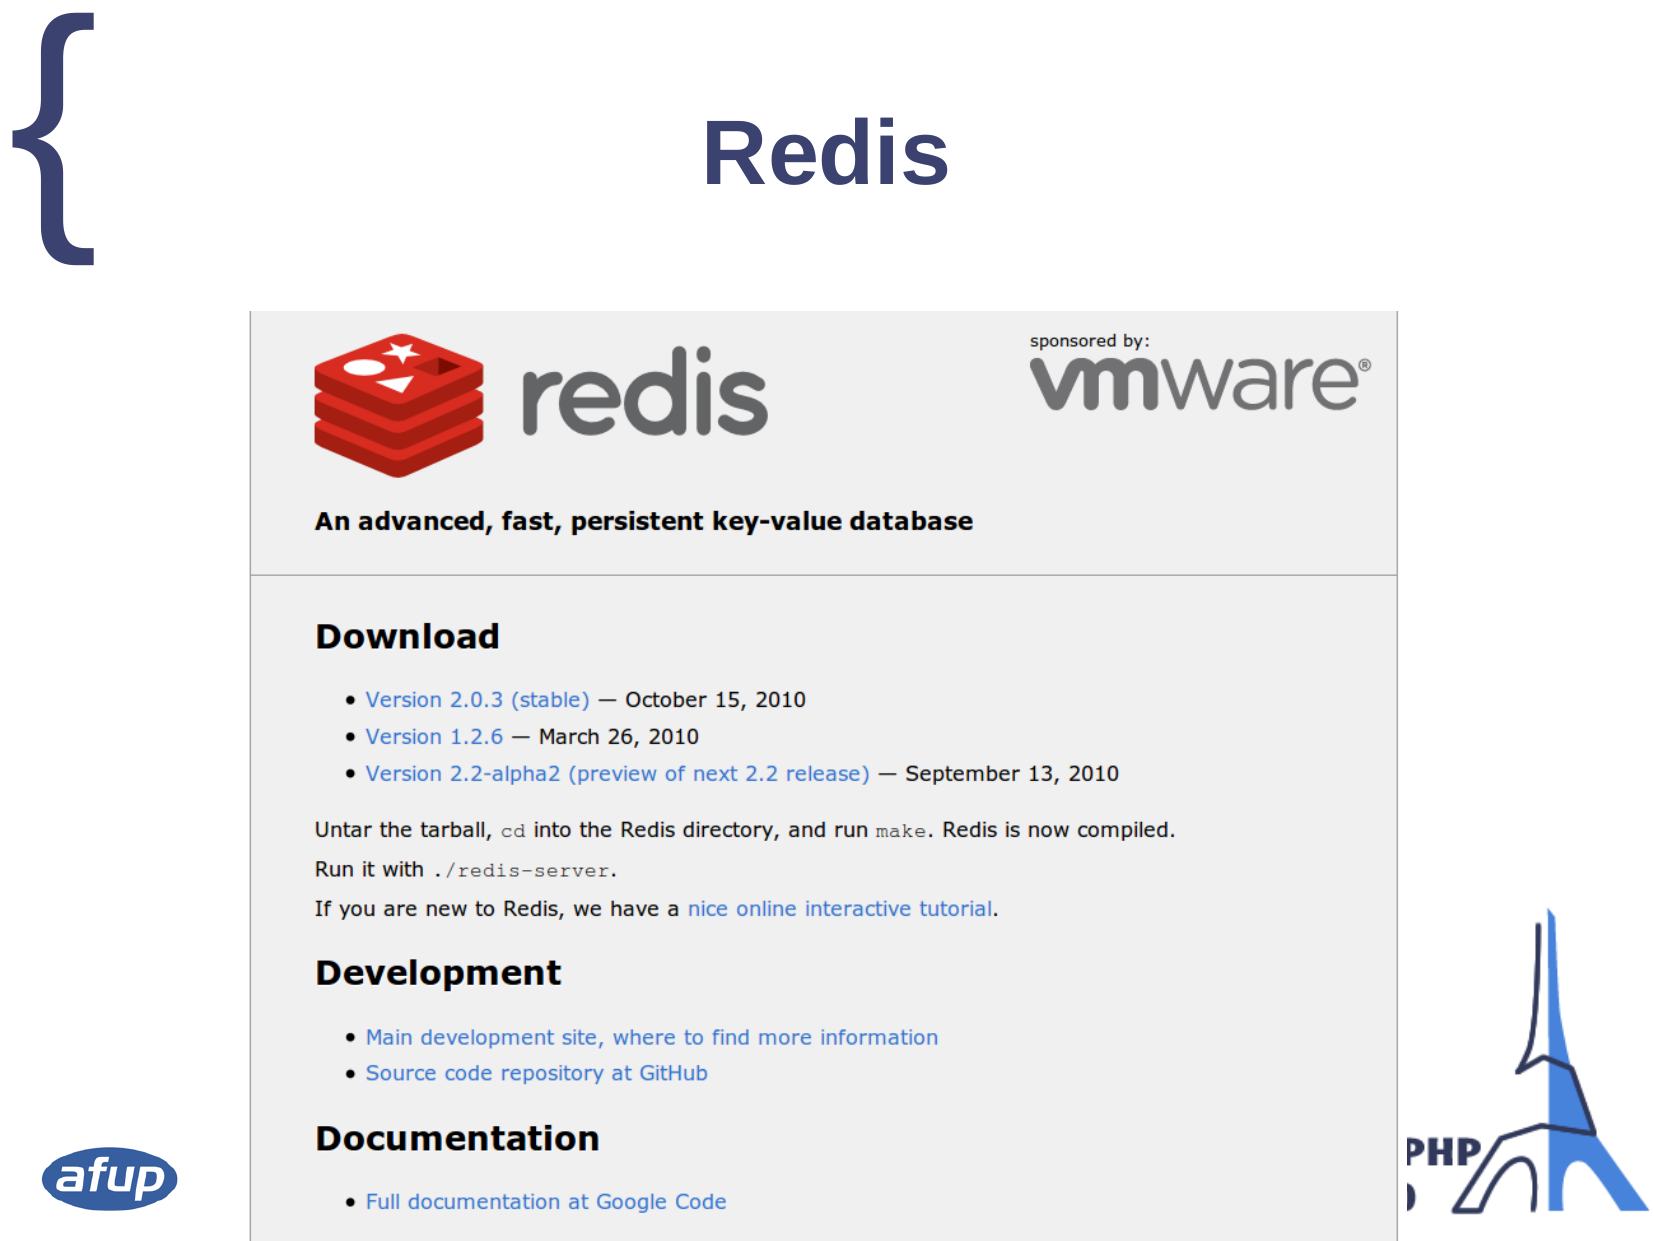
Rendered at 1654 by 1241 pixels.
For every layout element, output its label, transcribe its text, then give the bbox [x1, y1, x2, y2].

title Redis [82, 56, 1571, 250]
picture [41, 1146, 178, 1211]
picture [246, 311, 1650, 1241]
